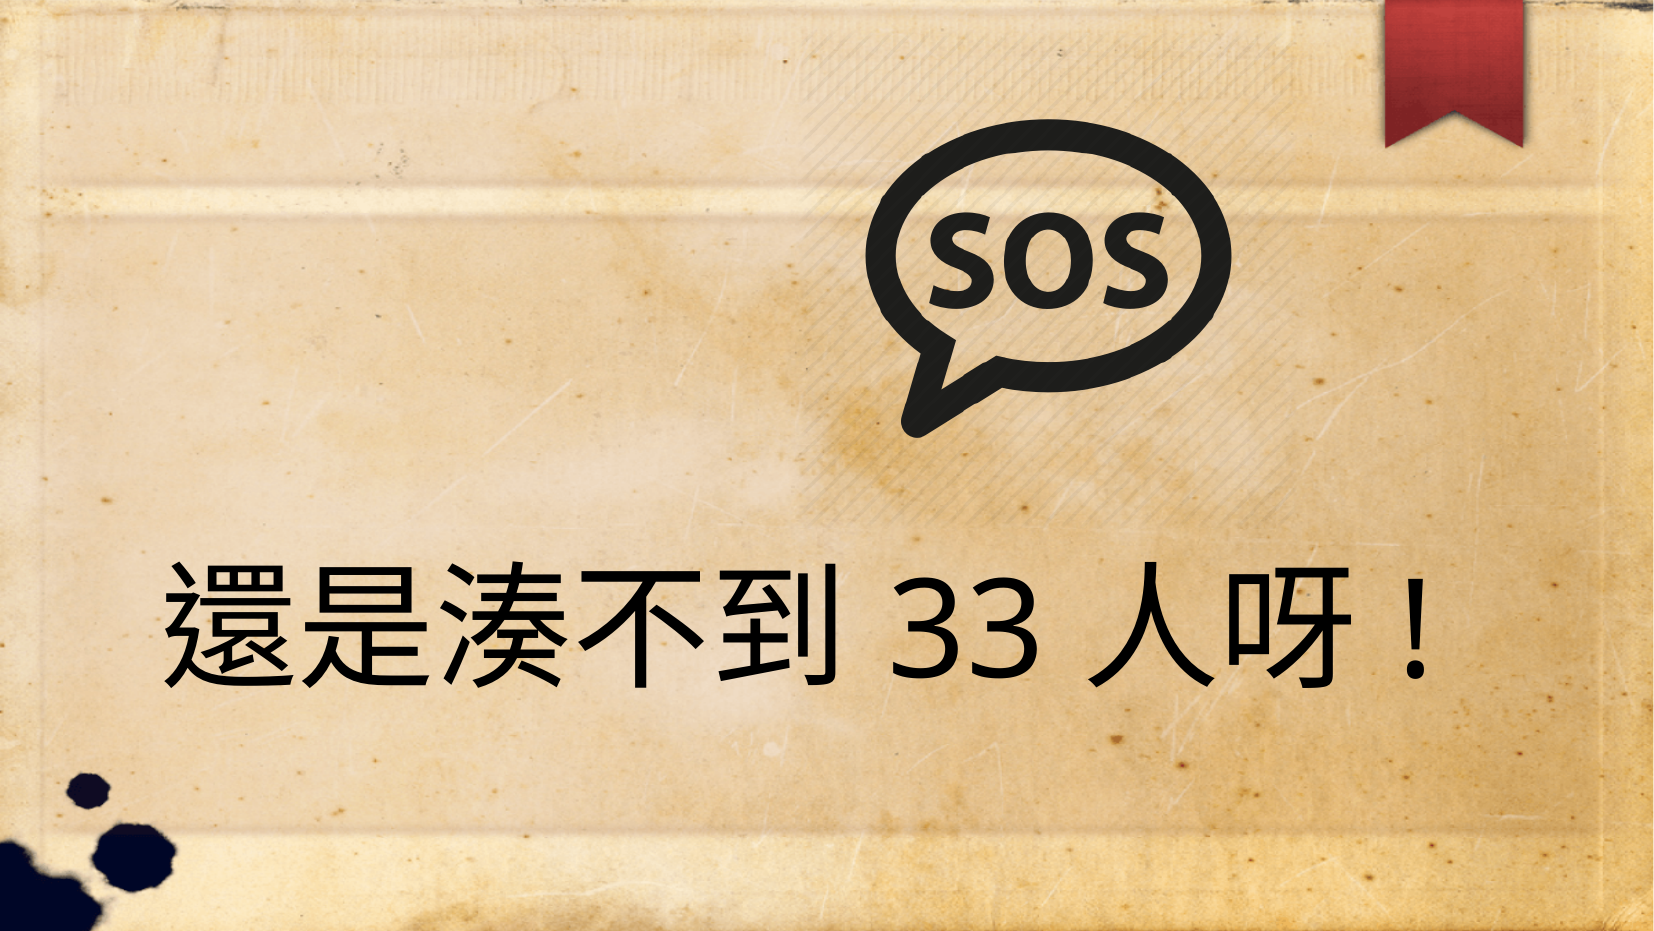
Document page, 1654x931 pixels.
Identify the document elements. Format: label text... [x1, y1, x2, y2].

picture [0, 0, 1654, 931]
text_box 還是湊不到33人呀! [88, 472, 1506, 763]
